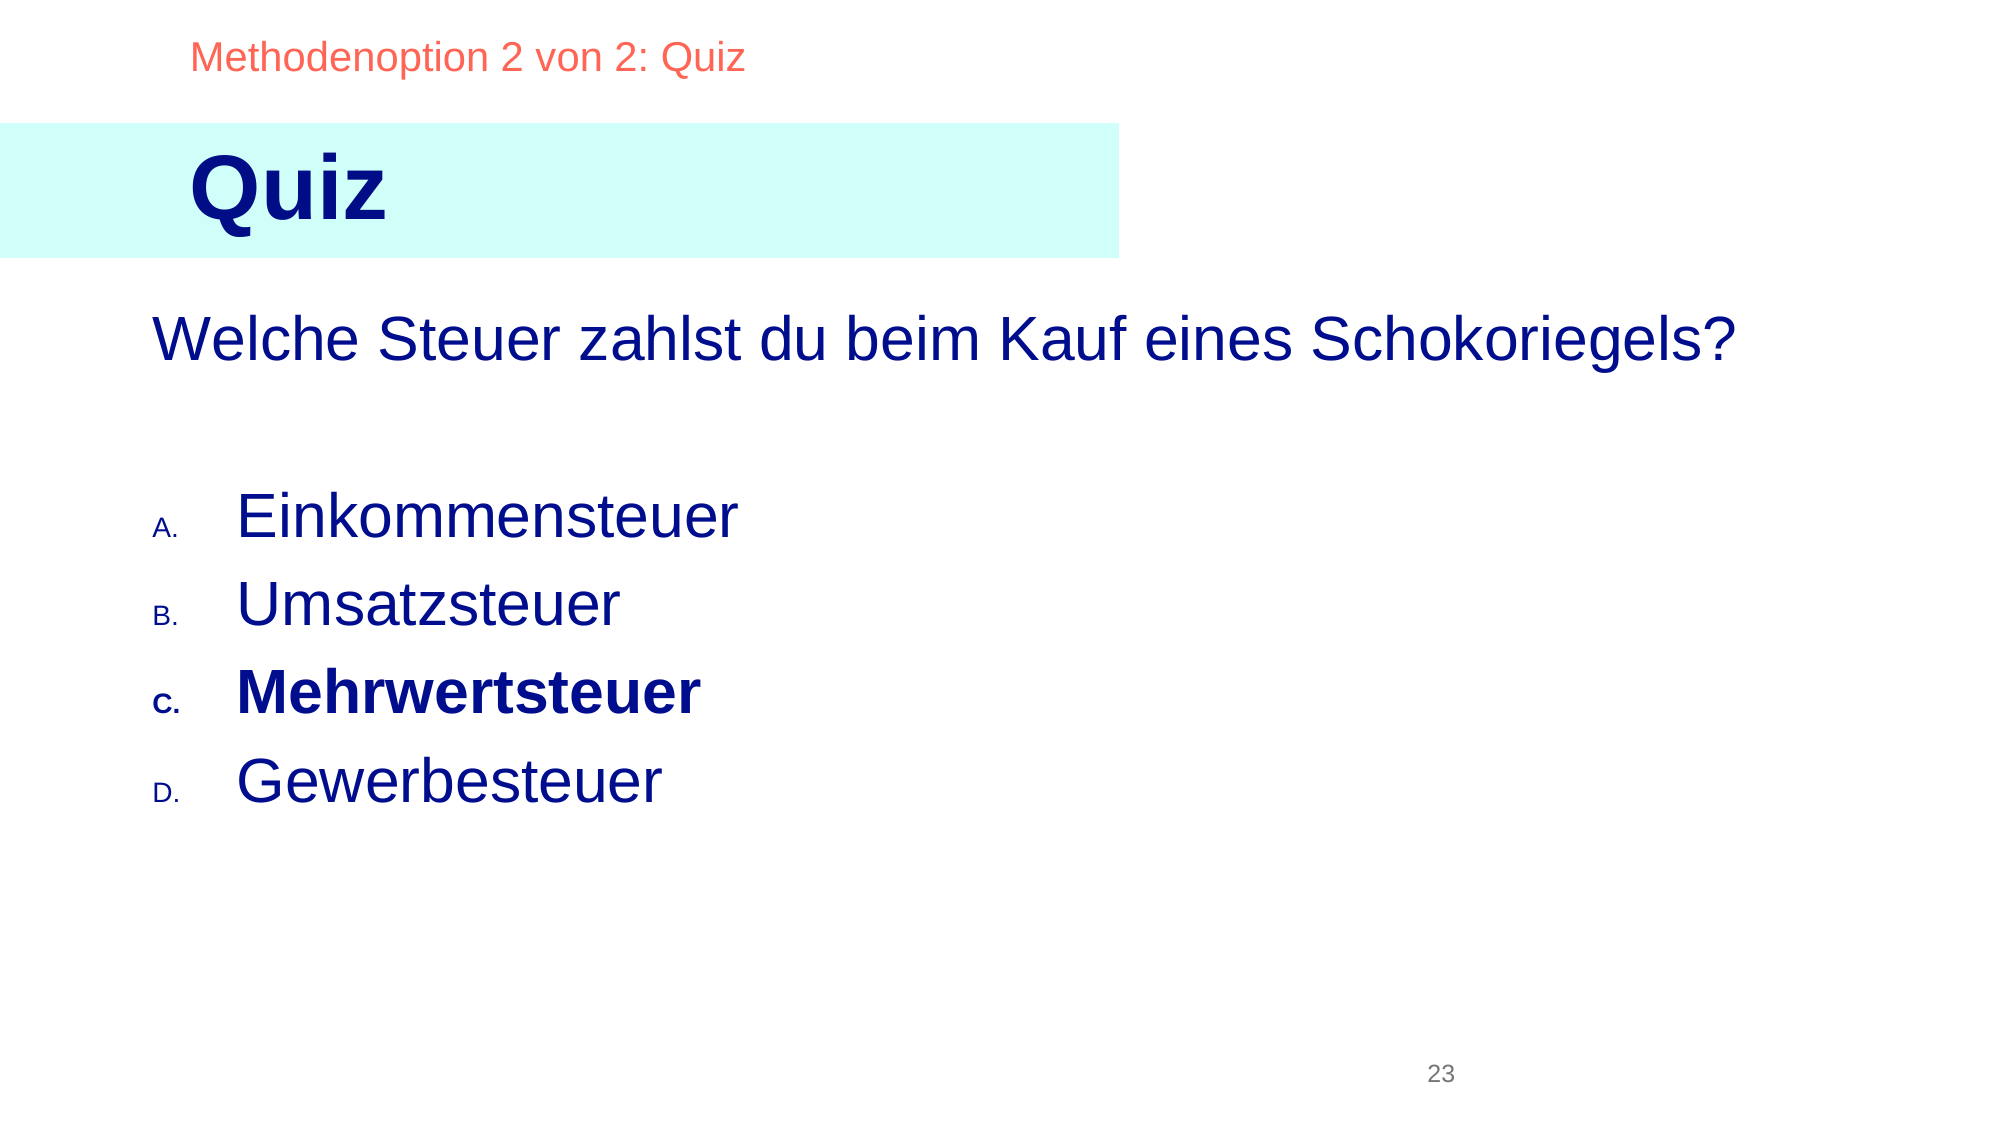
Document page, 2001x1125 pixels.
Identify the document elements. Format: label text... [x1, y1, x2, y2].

list Methodenoption 2 von 2: Quiz [137, 27, 1119, 107]
list Welche Steuer zahlst du beim Kauf eines Schokoriegels? Einkommensteuer Umsatzsteuer Mehrwertsteuer Gewerbesteuer [137, 299, 1863, 1014]
list Quiz [137, 129, 1093, 258]
